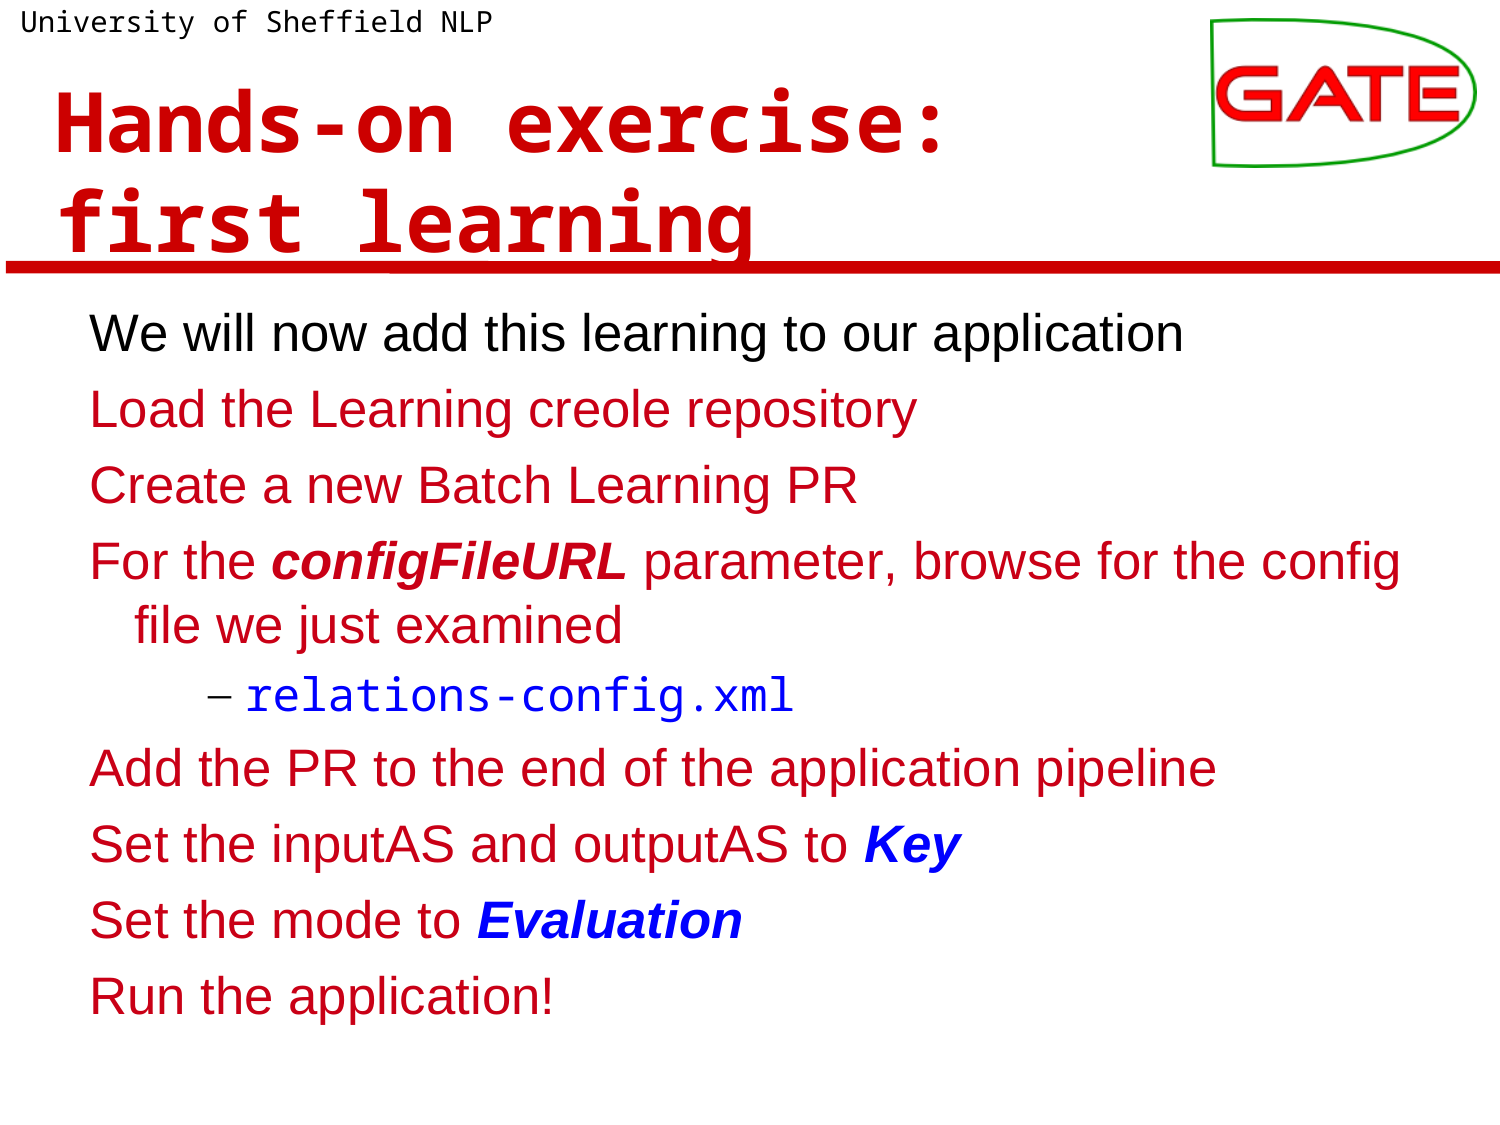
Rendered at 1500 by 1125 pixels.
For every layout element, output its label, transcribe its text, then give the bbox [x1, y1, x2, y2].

picture [1210, 18, 1477, 168]
title Hands-on exercise: first learning [41, 30, 1391, 277]
list We will now add this learning to our application Load the Learning creole repository Create a new Batch Learning PR For the configFileURL parameter, browse for the config file we just examined relations-config.xml Add the PR to the end of the application pipeline Set the inputAS and outputAS to Key Set the mode to Evaluation Run the application! [75, 290, 1425, 1043]
